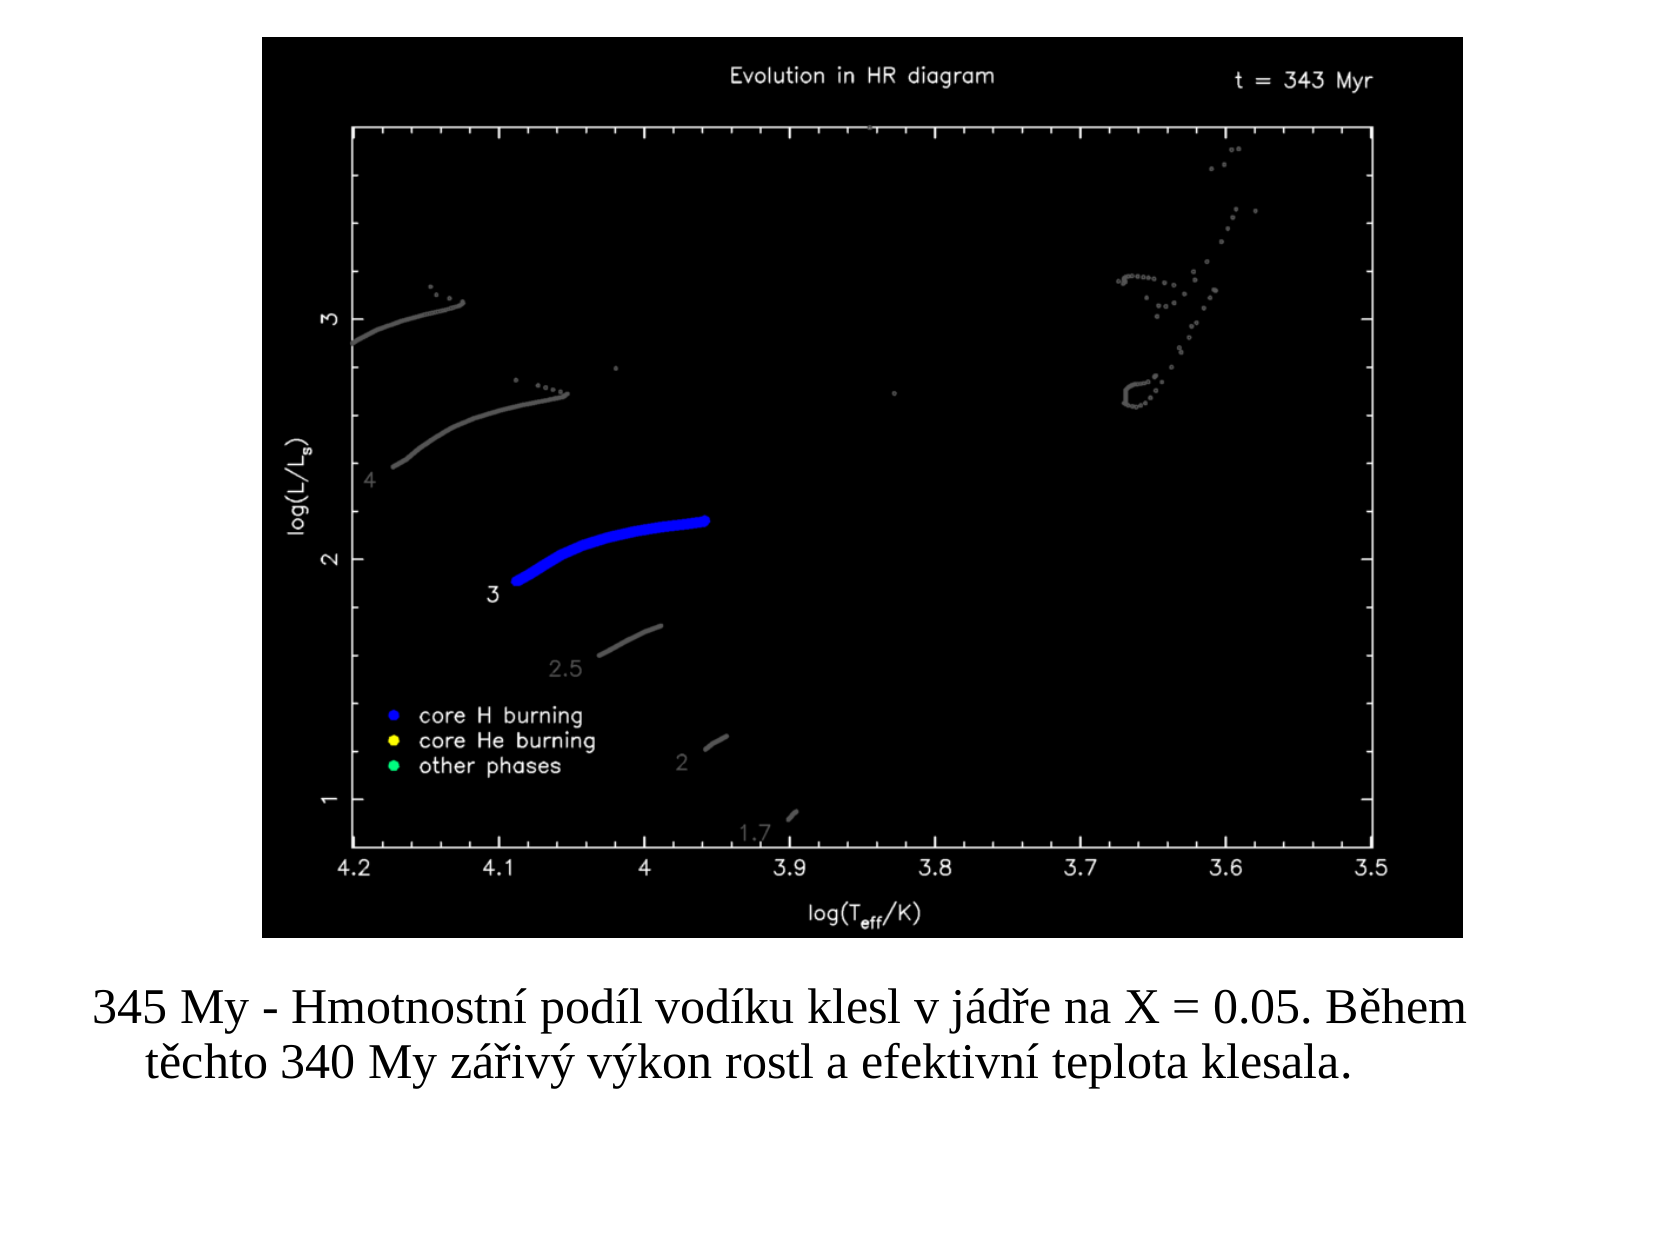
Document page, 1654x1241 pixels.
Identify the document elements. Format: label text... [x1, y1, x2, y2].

list 345 My - Hmotnostní podíl vodíku klesl v jádře na X = 0.05. Během těchto 340 My zářivý výkon rostl a efektivní teplota klesala. [75, 978, 1564, 1090]
picture [262, 37, 1463, 938]
